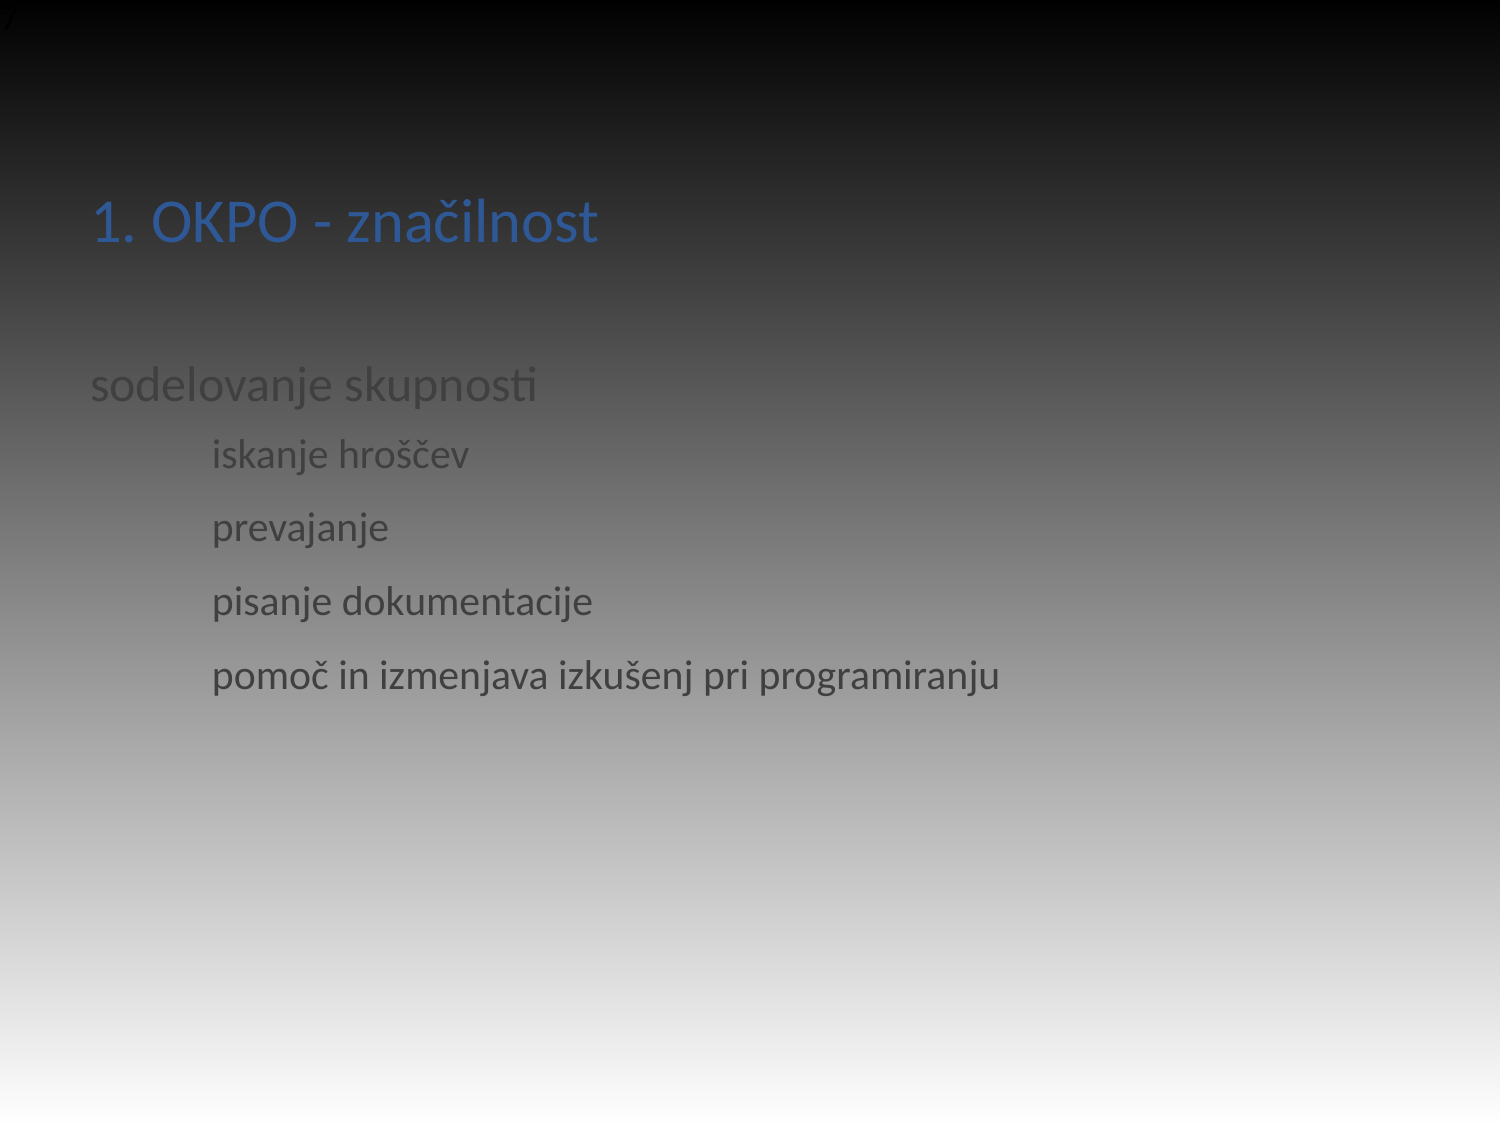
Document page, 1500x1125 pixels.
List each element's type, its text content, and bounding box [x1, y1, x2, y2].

title 1. OKPO - značilnost [75, 0, 1425, 262]
list sodelovanje skupnosti iskanje hroščev prevajanje pisanje dokumentacije pomoč in izmenjava izkušenj pri programiranju [75, 262, 1425, 1005]
